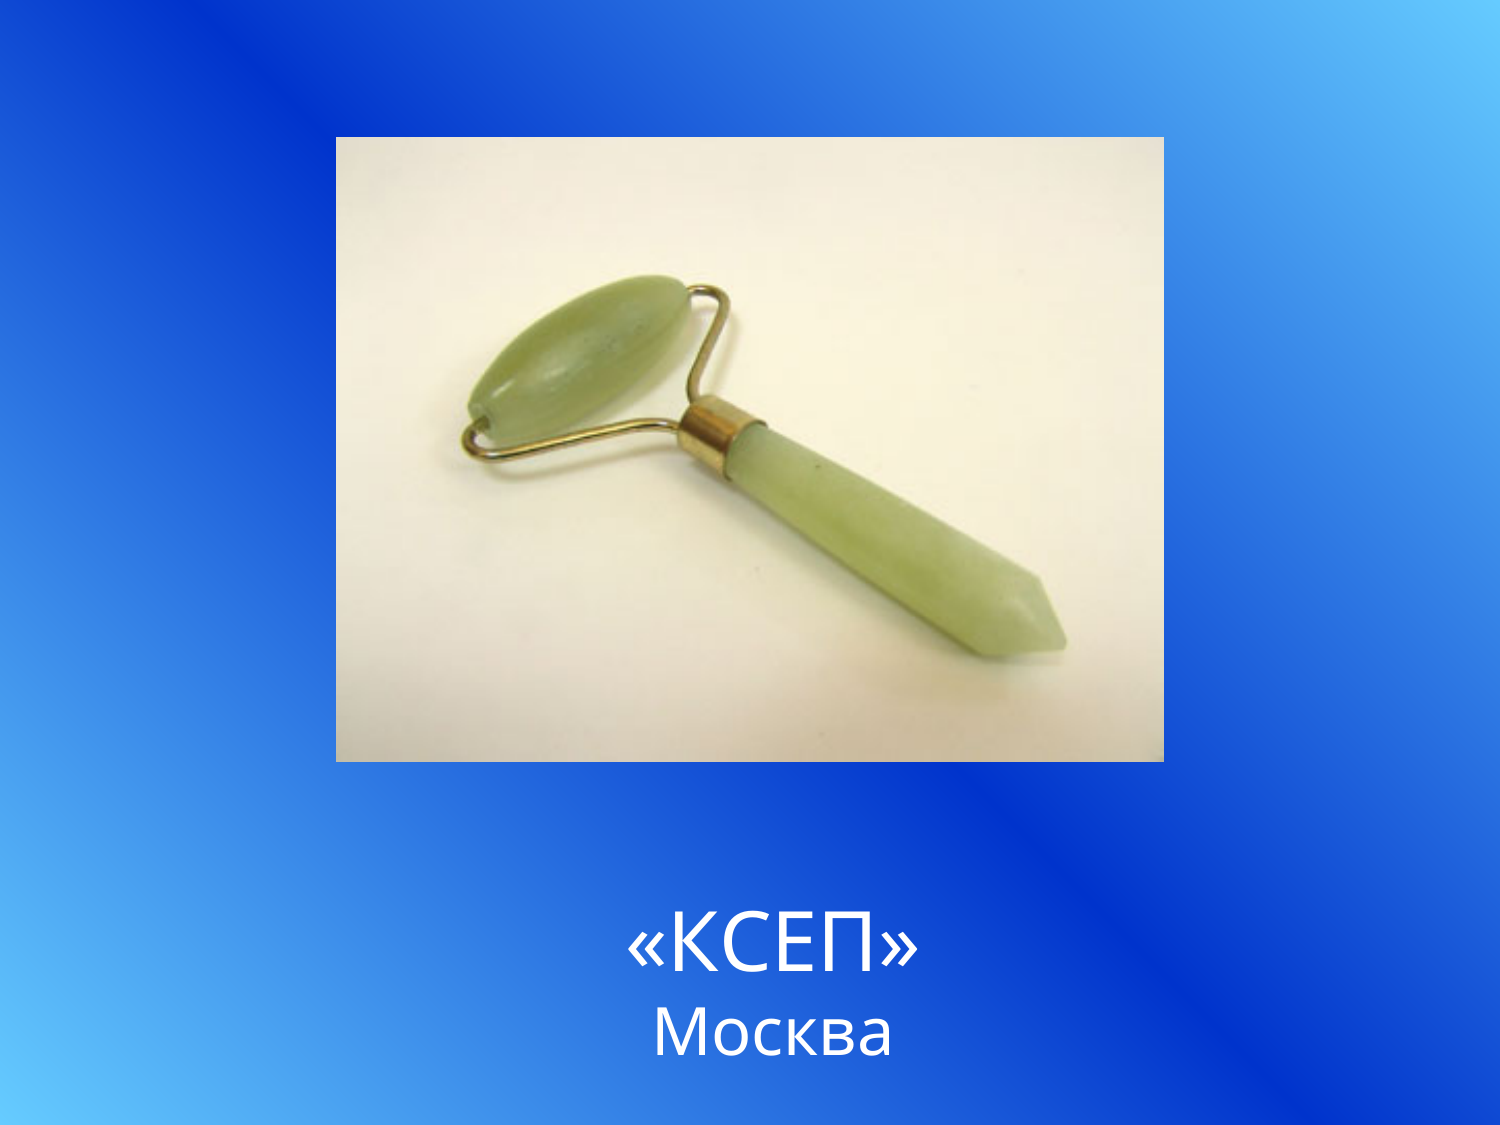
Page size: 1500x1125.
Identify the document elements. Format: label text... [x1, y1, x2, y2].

text_box «КСЕП» Москва [135, 857, 1411, 1099]
picture [336, 137, 1164, 762]
